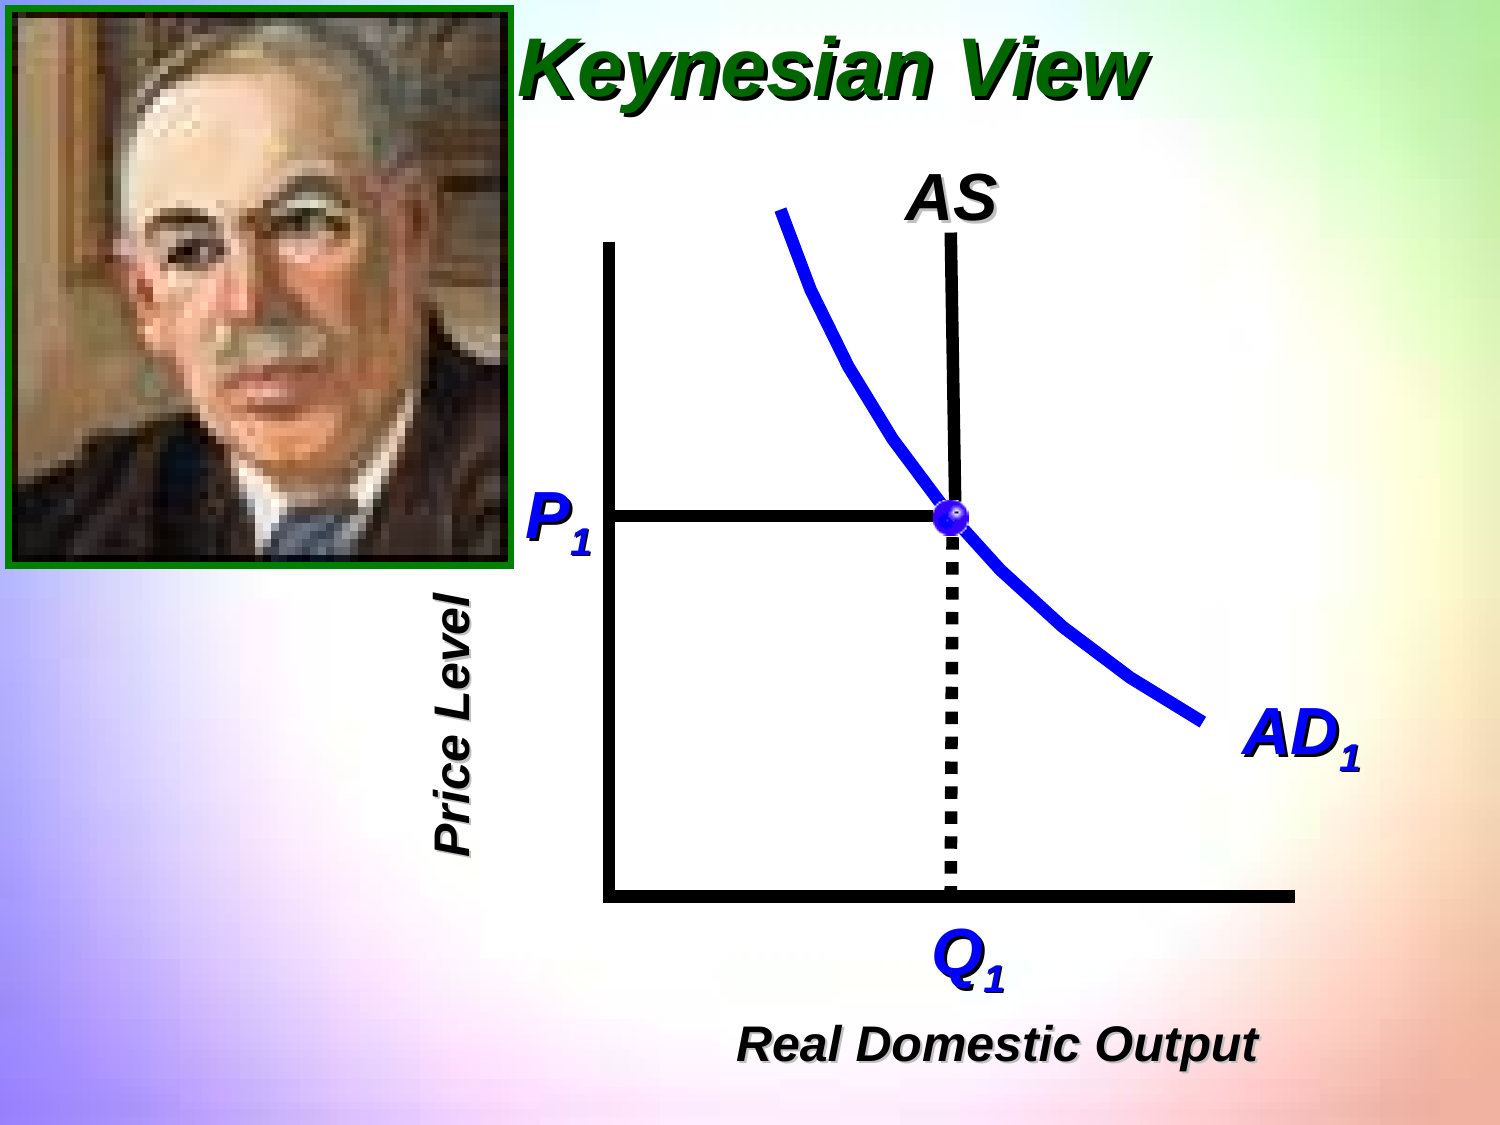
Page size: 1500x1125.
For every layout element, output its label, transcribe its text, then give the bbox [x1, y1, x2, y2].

picture [0, 0, 1500, 1125]
text_box AS [890, 146, 1013, 242]
text_box Keynesian View [514, 6, 1170, 121]
text_box AD1 [1227, 680, 1376, 787]
text_box Q1 [916, 903, 1020, 1004]
text_box P1 [510, 464, 603, 571]
text_box Real Domestic Output [721, 1004, 1274, 1079]
text_box Price Level [411, 569, 487, 873]
